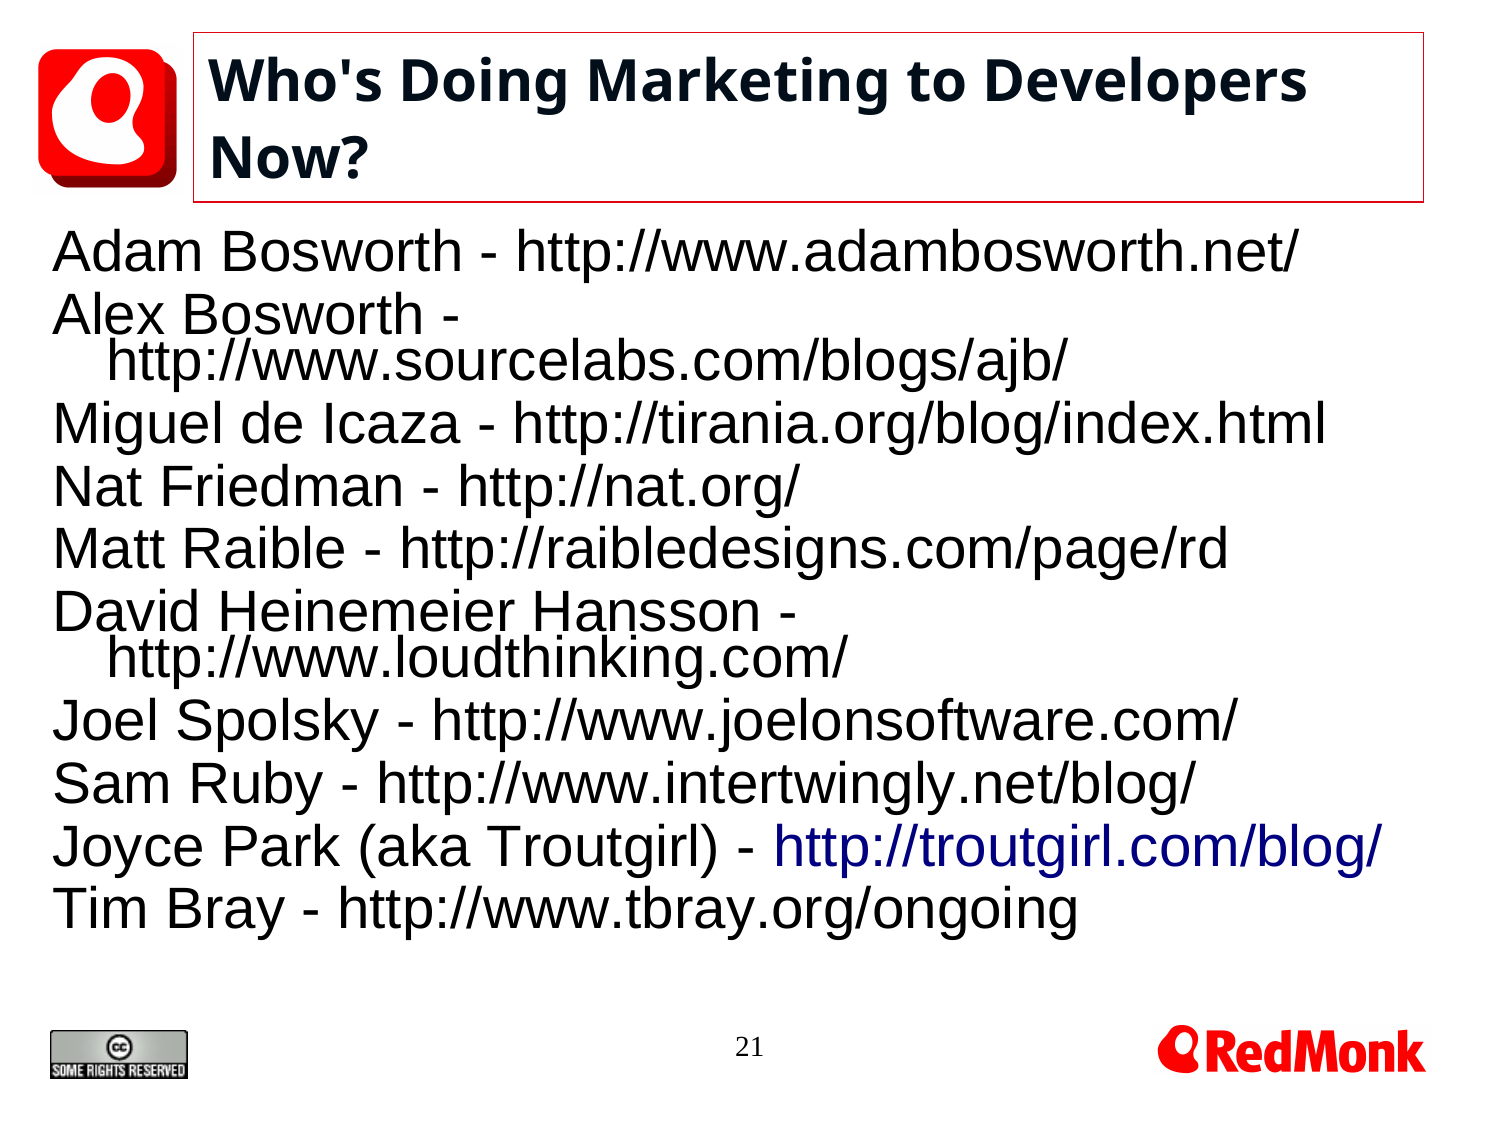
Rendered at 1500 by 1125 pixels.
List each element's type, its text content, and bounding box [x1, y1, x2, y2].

picture [33, 42, 183, 197]
picture [50, 1030, 188, 1079]
list Adam Bosworth - http://www.adambosworth.net/ Alex Bosworth - http://www.sourcelabs.com/blogs/ajb/ Miguel de Icaza - http://tirania.org/blog/index.html Nat Friedman - http://nat.org/ Matt Raible - http://raibledesigns.com/page/rd David Heinemeier Hansson - http://www.loudthinking.com/ Joel Spolsky - http://www.joelonsoftware.com/ Sam Ruby - http://www.intertwingly.net/blog/ Joyce Park (aka Troutgirl) - http://troutgirl.com/blog/ Tim Bray - http://www.tbray.org/ongoing [37, 227, 1425, 1011]
title Who's Doing Marketing to Developers Now? [193, 43, 1424, 191]
picture [1151, 1023, 1433, 1075]
